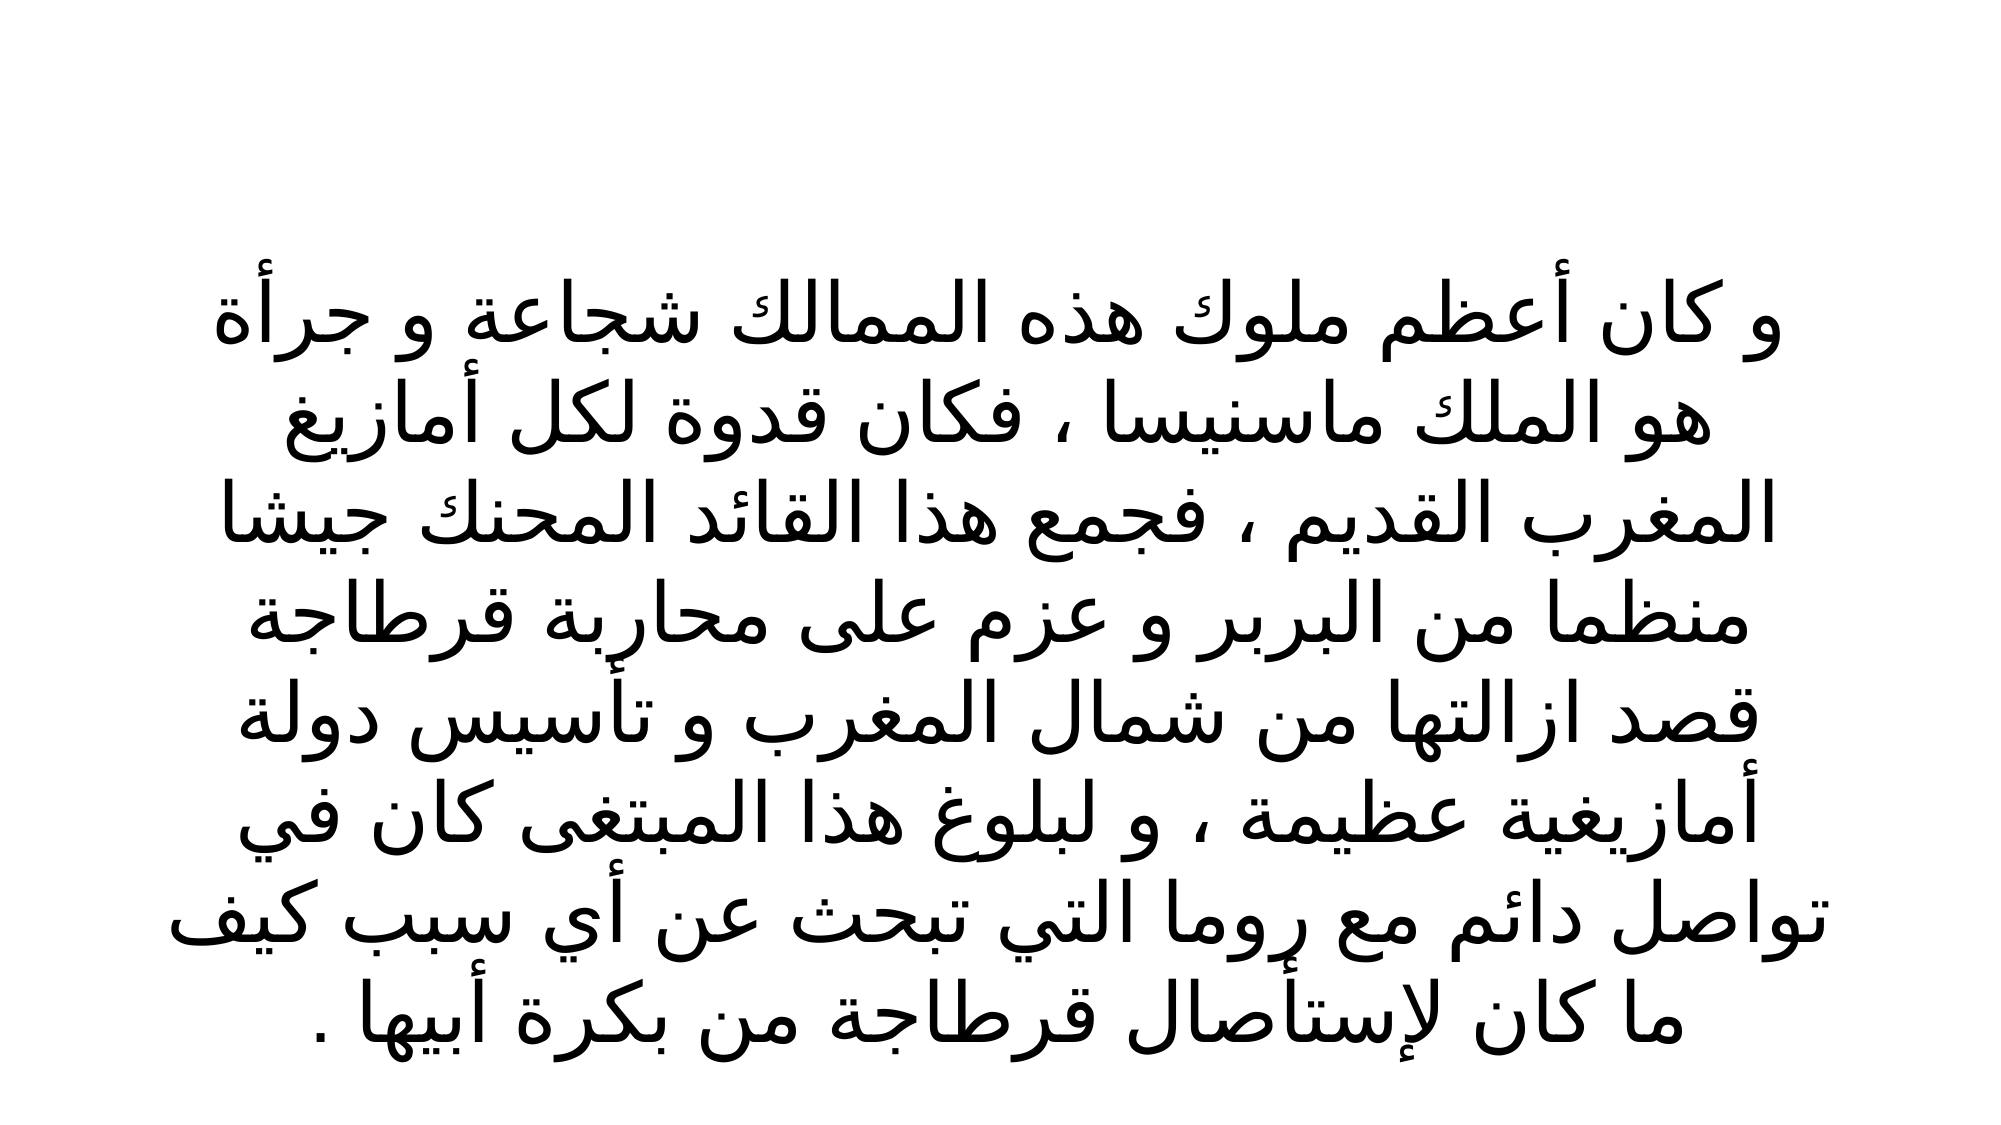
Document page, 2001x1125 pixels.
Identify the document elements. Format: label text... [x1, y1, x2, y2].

text_box و كان أعظم ملوك هذه الممالك شجاعة و جرأة هو الملك ماسنيسا ، فكان قدوة لكل أمازيغ المغرب القديم ، فجمع هذا القائد المحنك جيشا منظما من البربر و عزم على محاربة قرطاجة قصد ازالتها من شمال المغرب و تأسيس دولة أمازيغية عظيمة ، و لبلوغ هذا المبتغى كان في تواصل دائم مع روما التي تبحث عن أي سبب كيف ما كان لإستأصال قرطاجة من بكرة أبيها . [143, 251, 1857, 874]
